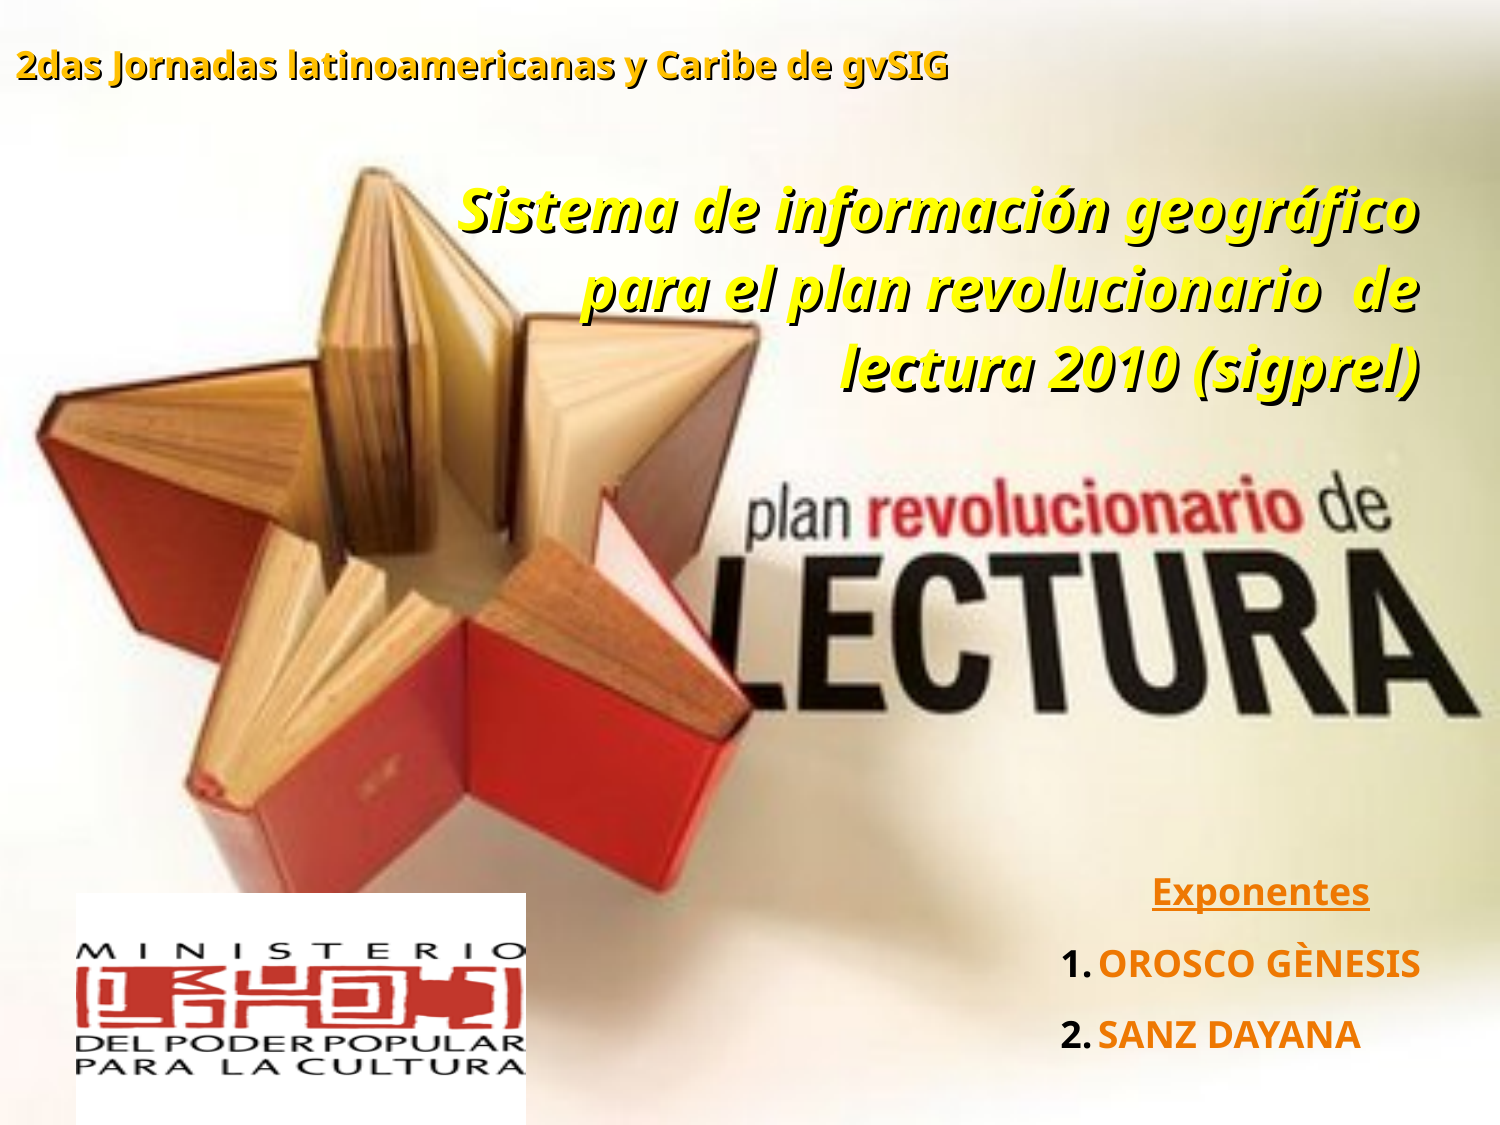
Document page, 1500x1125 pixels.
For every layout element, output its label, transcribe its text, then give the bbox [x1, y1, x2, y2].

text_box Sistema de información geográfico para el plan revolucionario de lectura 2010 (sigprel) [443, 161, 1500, 414]
text_box 2das Jornadas latinoamericanas y Caribe de gvSIG [0, 30, 977, 196]
picture [0, 196, 1500, 1125]
picture [0, 0, 1500, 161]
text_box Exponentes OROSCO GÈNESIS SANZ DAYANA [1045, 857, 1477, 1096]
